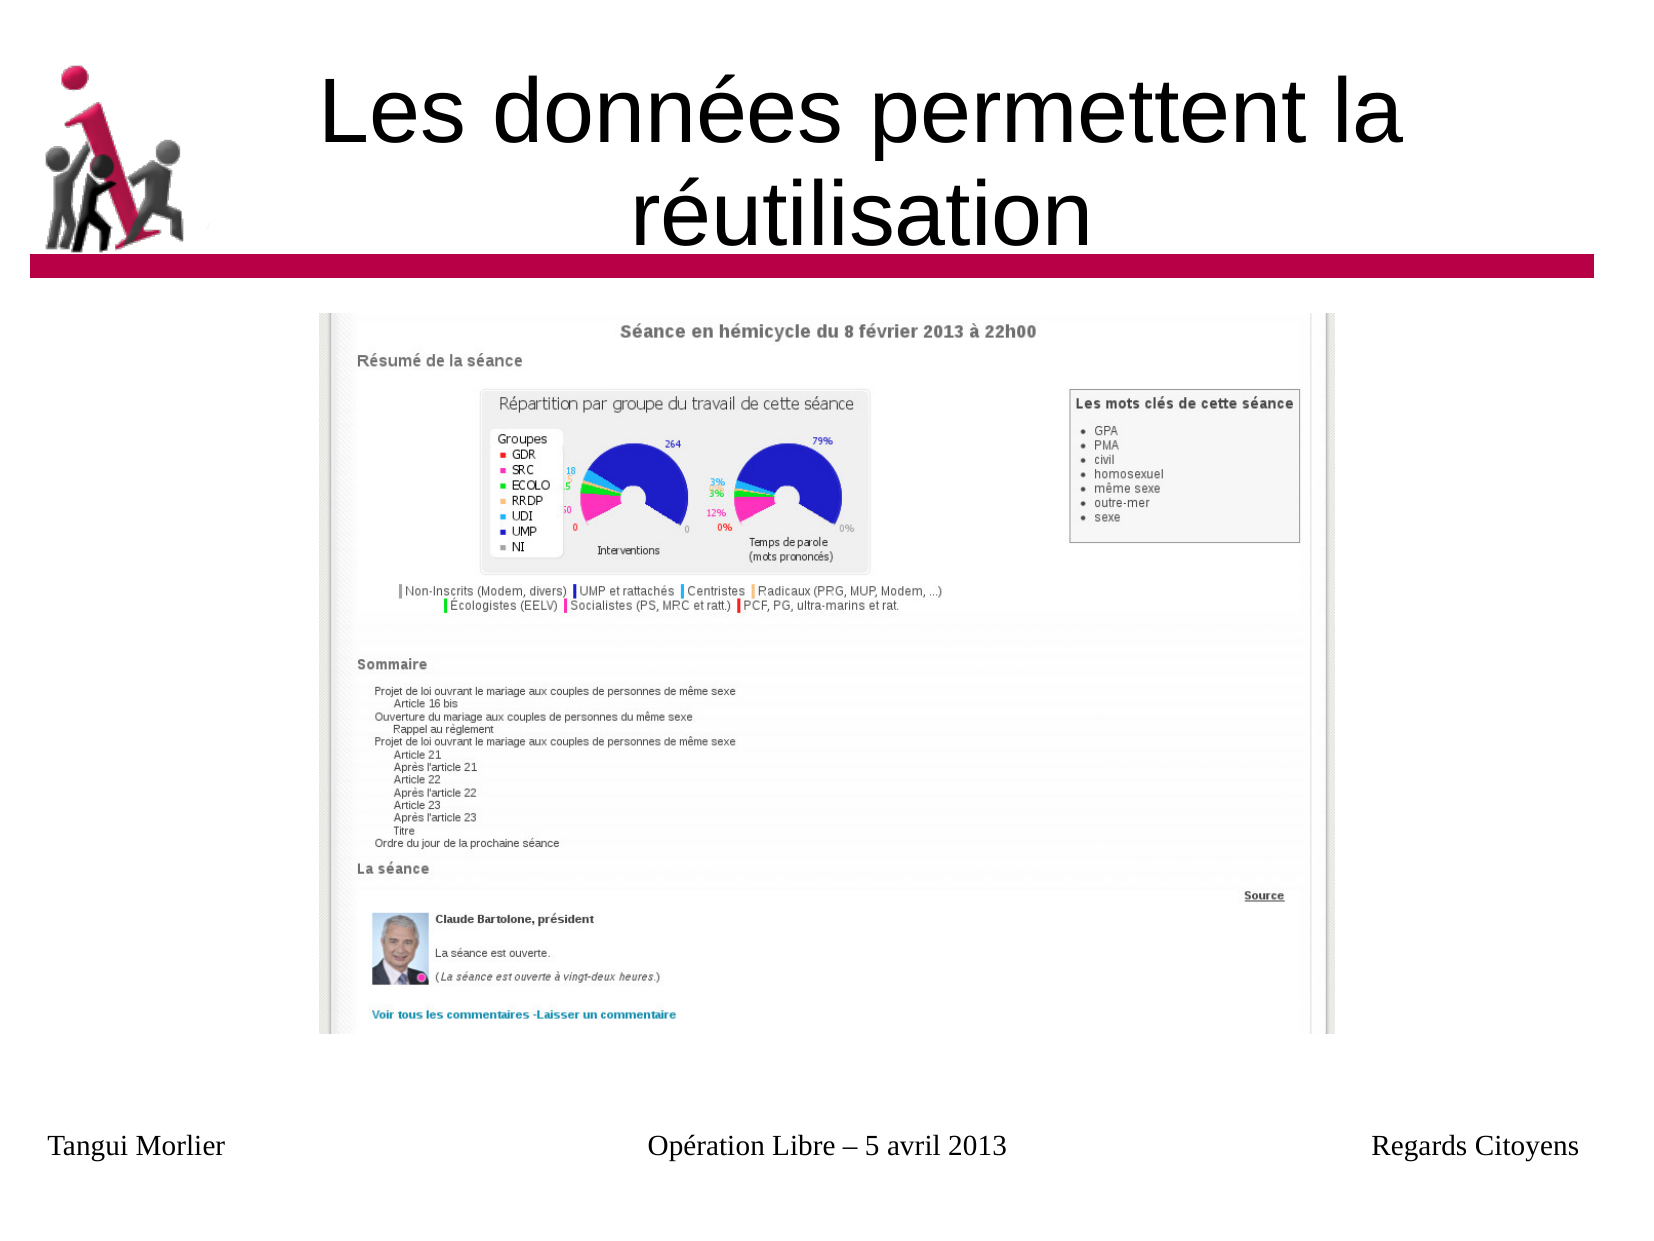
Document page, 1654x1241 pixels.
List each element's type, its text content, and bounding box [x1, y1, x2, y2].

picture [319, 313, 1335, 1034]
title Les données permettent la réutilisation [118, 58, 1607, 266]
picture [29, 60, 118, 254]
